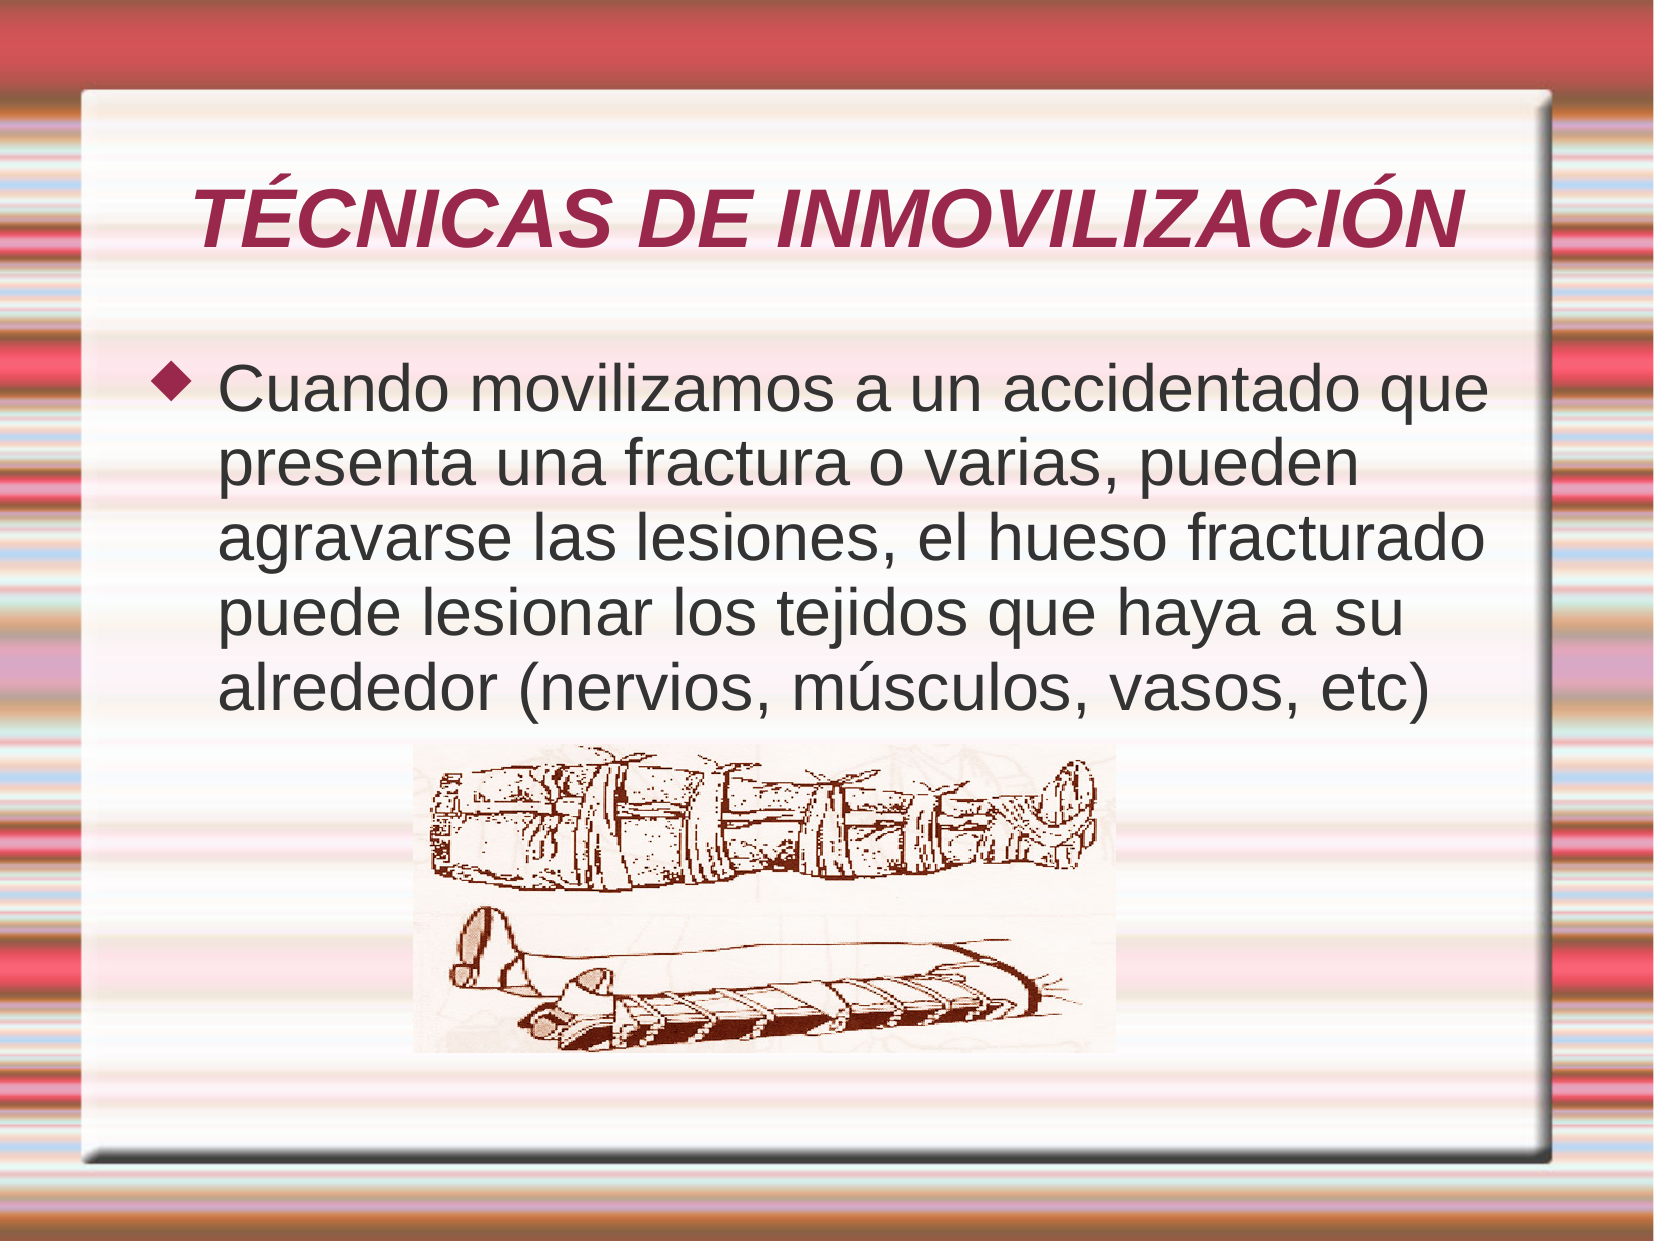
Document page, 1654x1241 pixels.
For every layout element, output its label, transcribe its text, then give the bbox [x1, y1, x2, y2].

picture [0, 0, 1654, 1241]
list Cuando movilizamos a un accidentado que presenta una fractura o varias, pueden agravarse las lesiones, el hueso fracturado puede lesionar los tejidos que haya a su alrededor (nervios, músculos, vasos, etc) [134, 350, 1516, 1132]
title TÉCNICAS DE INMOVILIZACIÓN [121, 114, 1534, 322]
